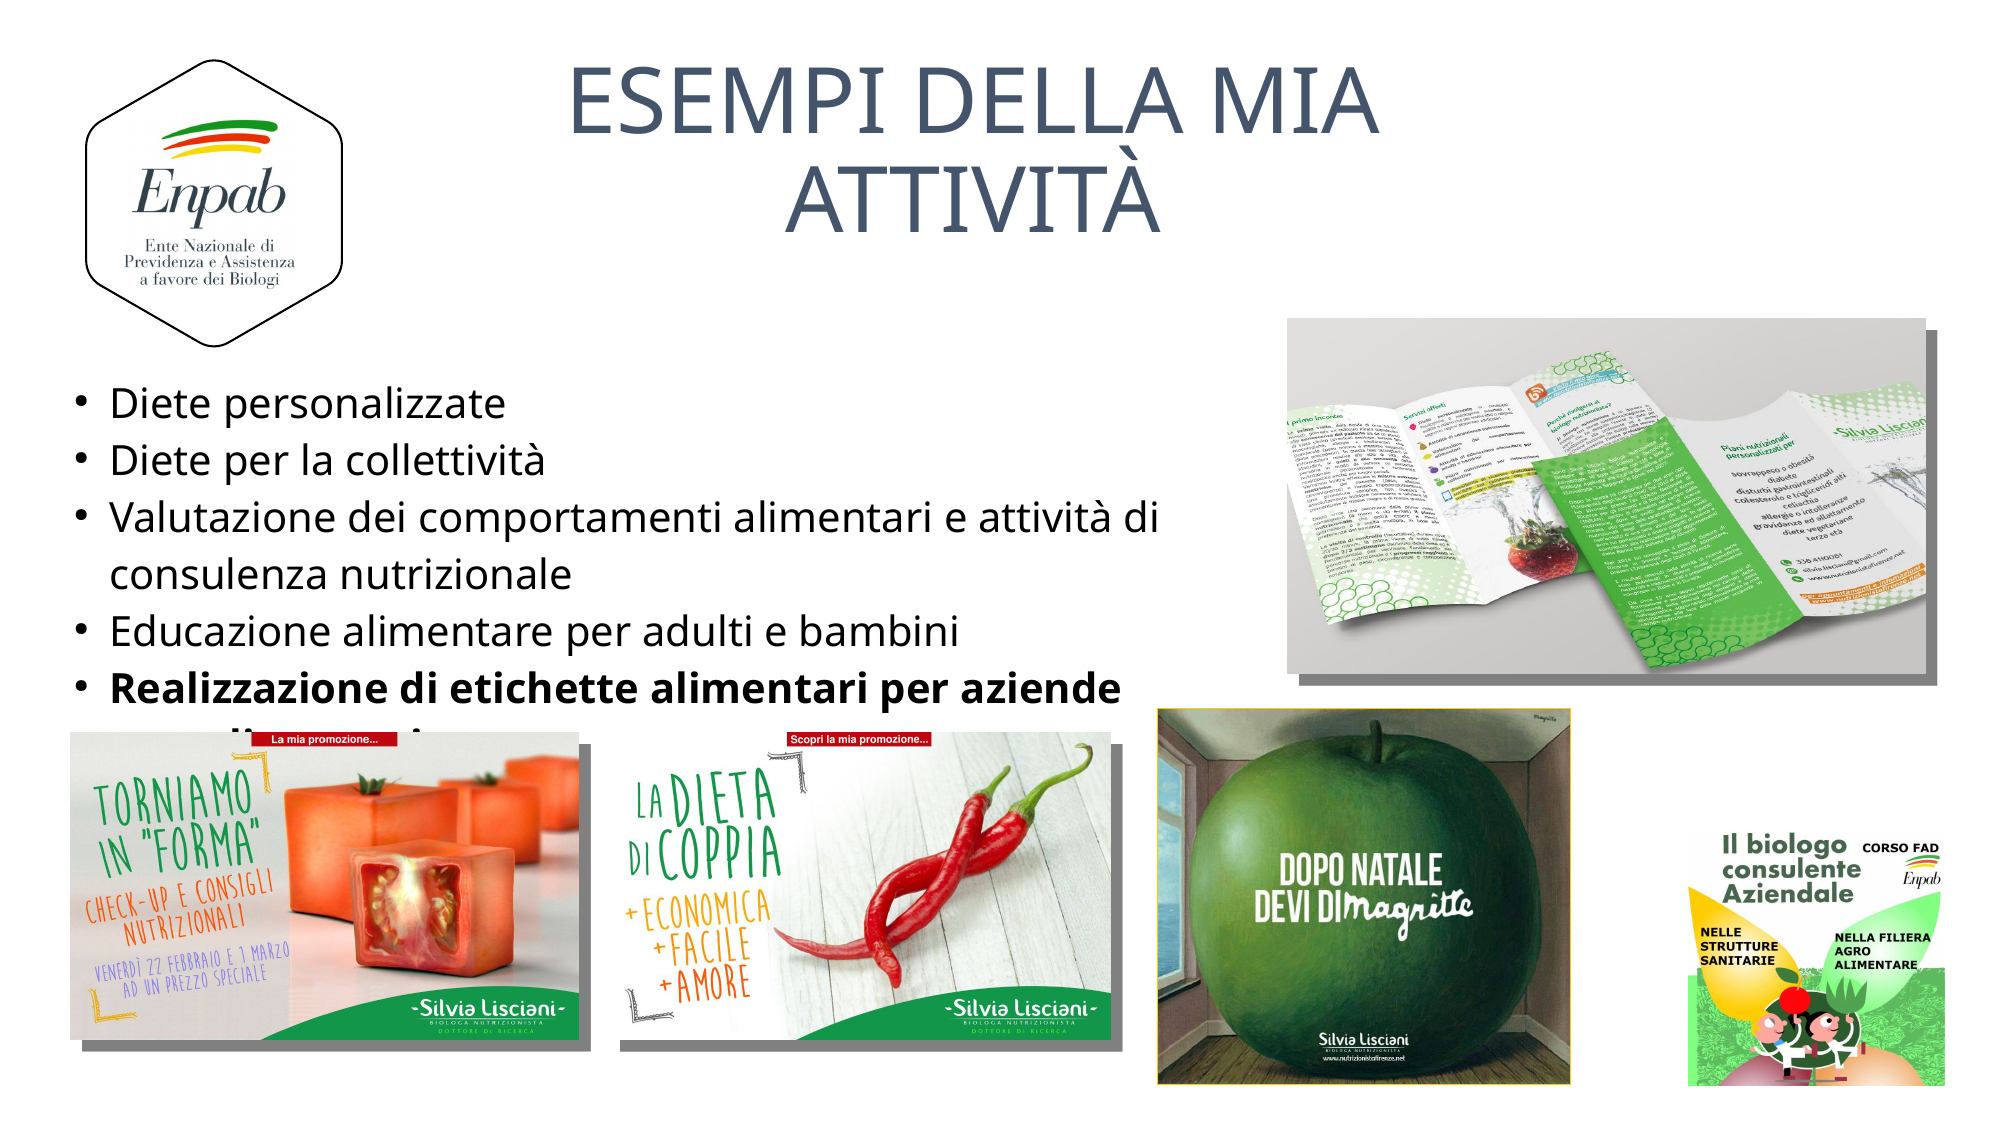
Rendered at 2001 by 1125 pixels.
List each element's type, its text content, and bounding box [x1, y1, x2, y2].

picture [1688, 830, 1945, 1086]
picture [1287, 318, 1926, 674]
picture [124, 114, 295, 289]
picture [608, 732, 1111, 1040]
picture [1157, 708, 1571, 1085]
text_box ESEMPI DELLA MIA ATTIVITÀ [505, 47, 1441, 277]
text_box Diete personalizzate Diete per la collettività Valutazione dei comportamenti alimentari e attività di consulenza nutrizionale Educazione alimentare per adulti e bambini Realizzazione di etichette alimentari per aziende agroalimentari [59, 366, 1394, 698]
picture [70, 732, 579, 1040]
text_box [86, 60, 342, 347]
